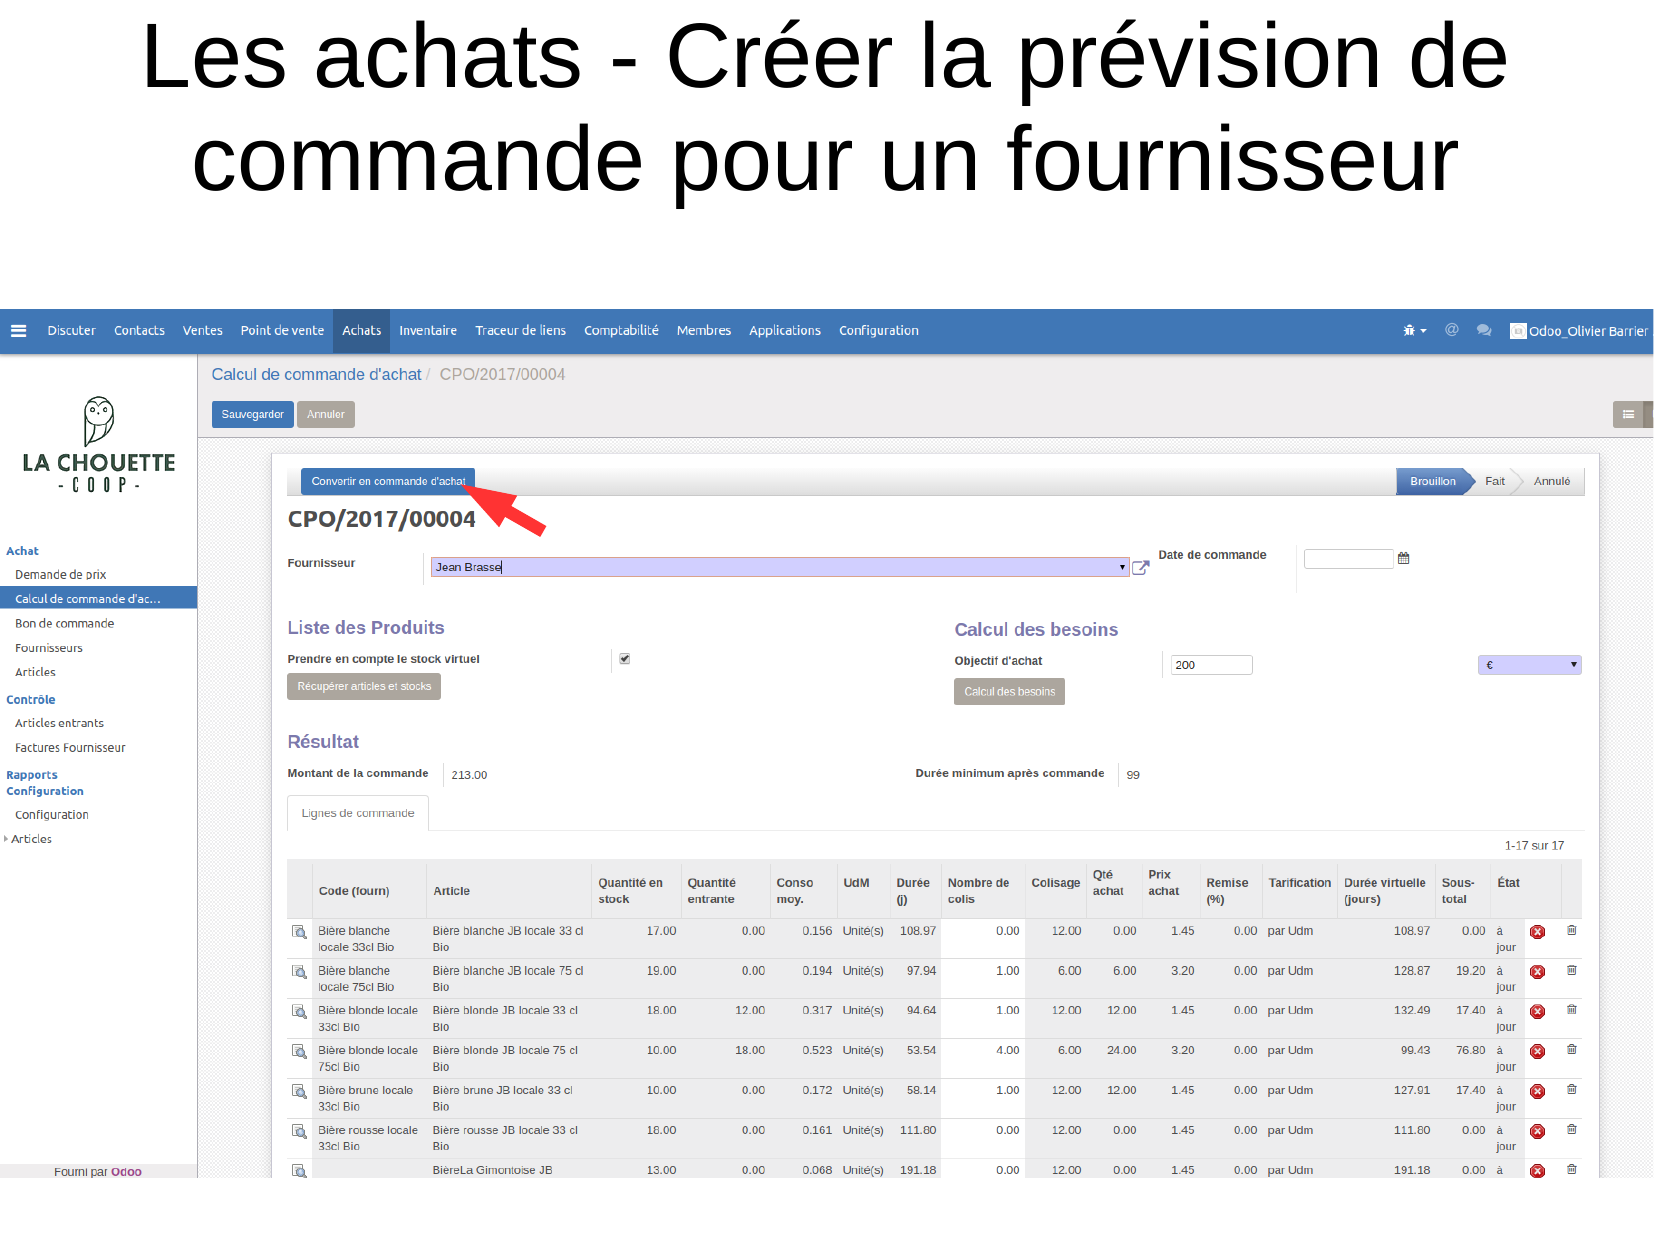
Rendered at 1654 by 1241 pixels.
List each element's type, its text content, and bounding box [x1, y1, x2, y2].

title Les achats - Créer la prévision de commande pour un fournisseur [82, 5, 1571, 210]
picture [0, 309, 1654, 1178]
